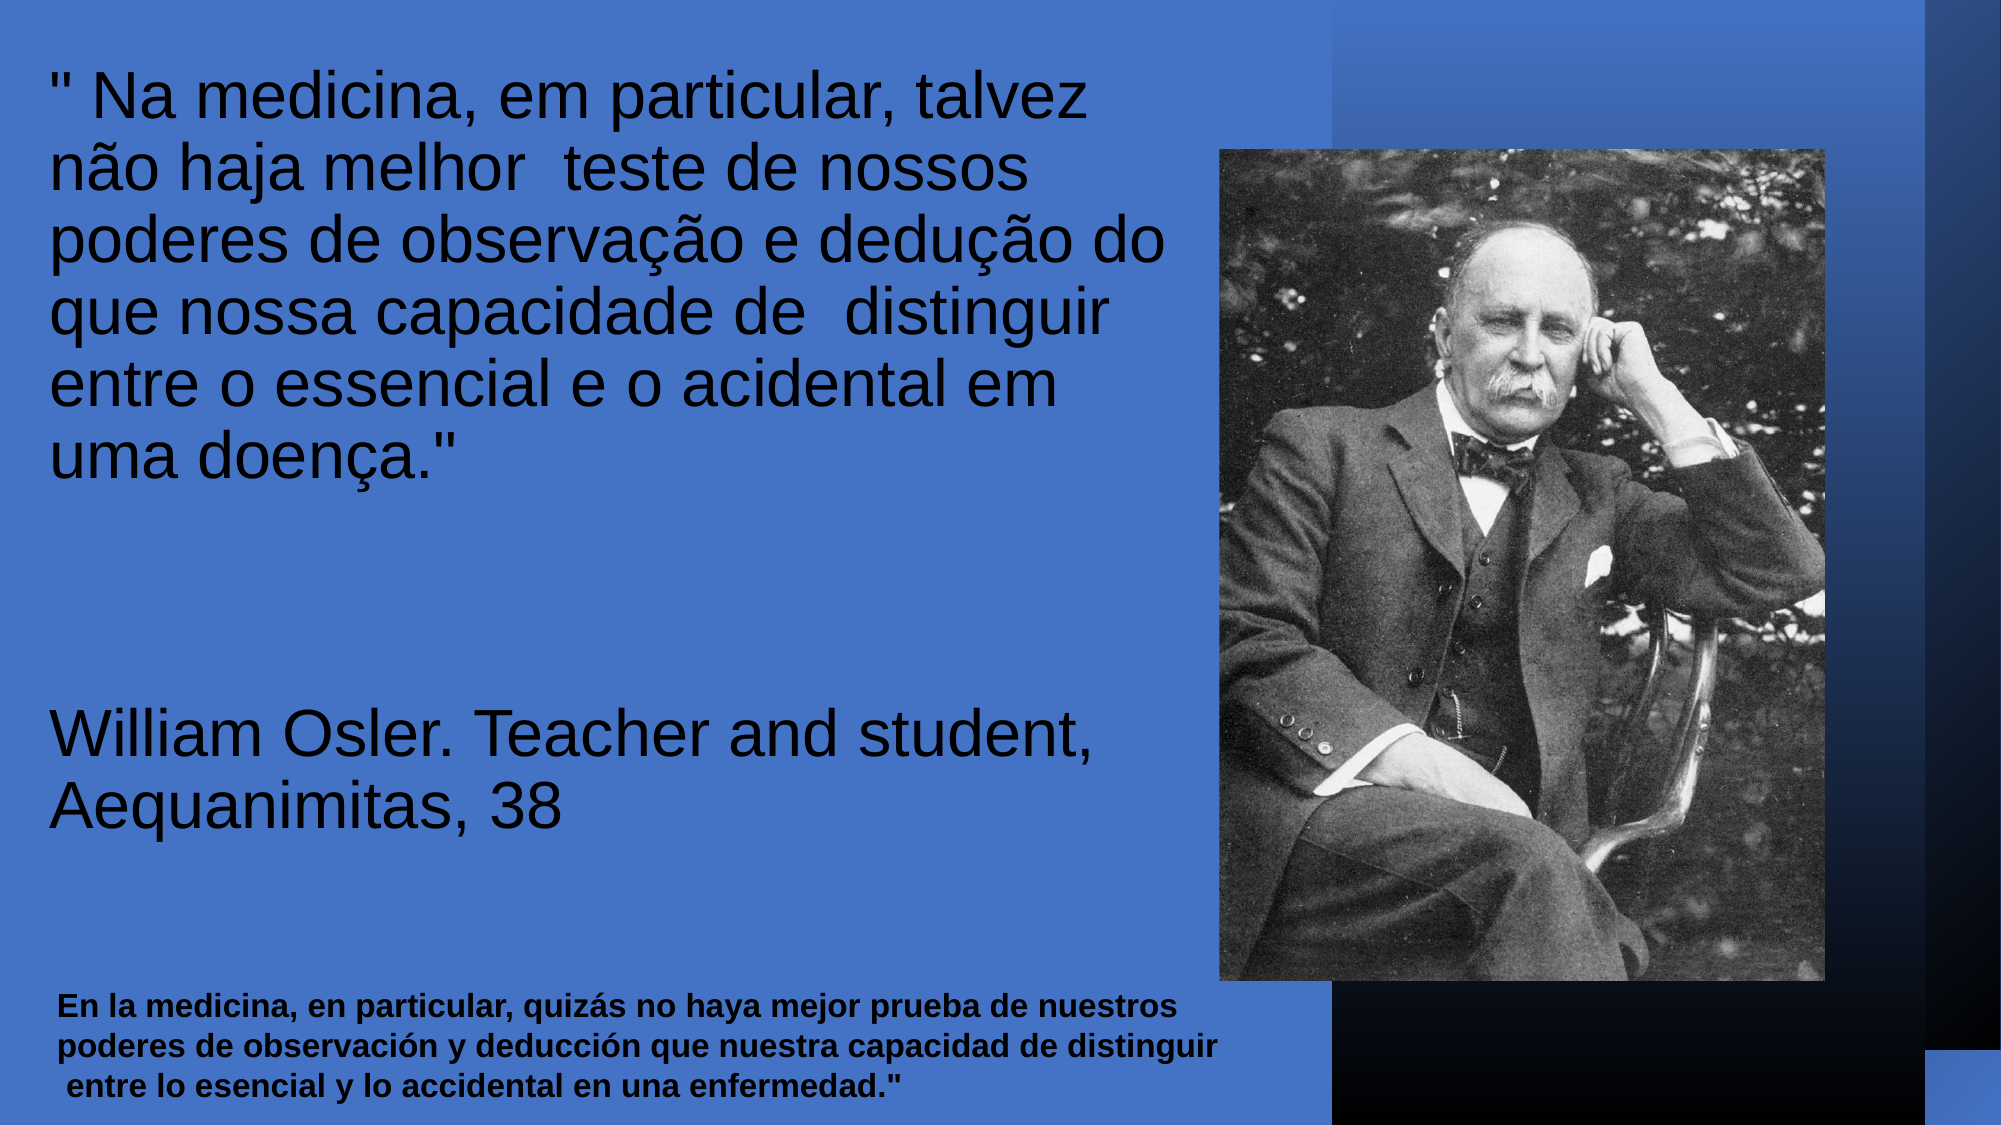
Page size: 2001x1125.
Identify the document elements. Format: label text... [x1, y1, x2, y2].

text_box En la medicina, en particular, quizás no haya mejor prueba de nuestros poderes de observación y deducción que nuestra capacidad de distinguir entre lo esencial y lo accidental en una enfermedad." [42, 977, 1235, 1112]
picture [1219, 149, 1825, 982]
list " Na medicina, em particular, talvez não haja melhor teste de nossos poderes de observação e dedução do que nossa capacidade de distinguir entre o essencial e o acidental em uma doença." William Osler. Teacher and student, Aequanimitas, 38 [34, 53, 1200, 840]
text_box [0, 0, 2000, 1125]
